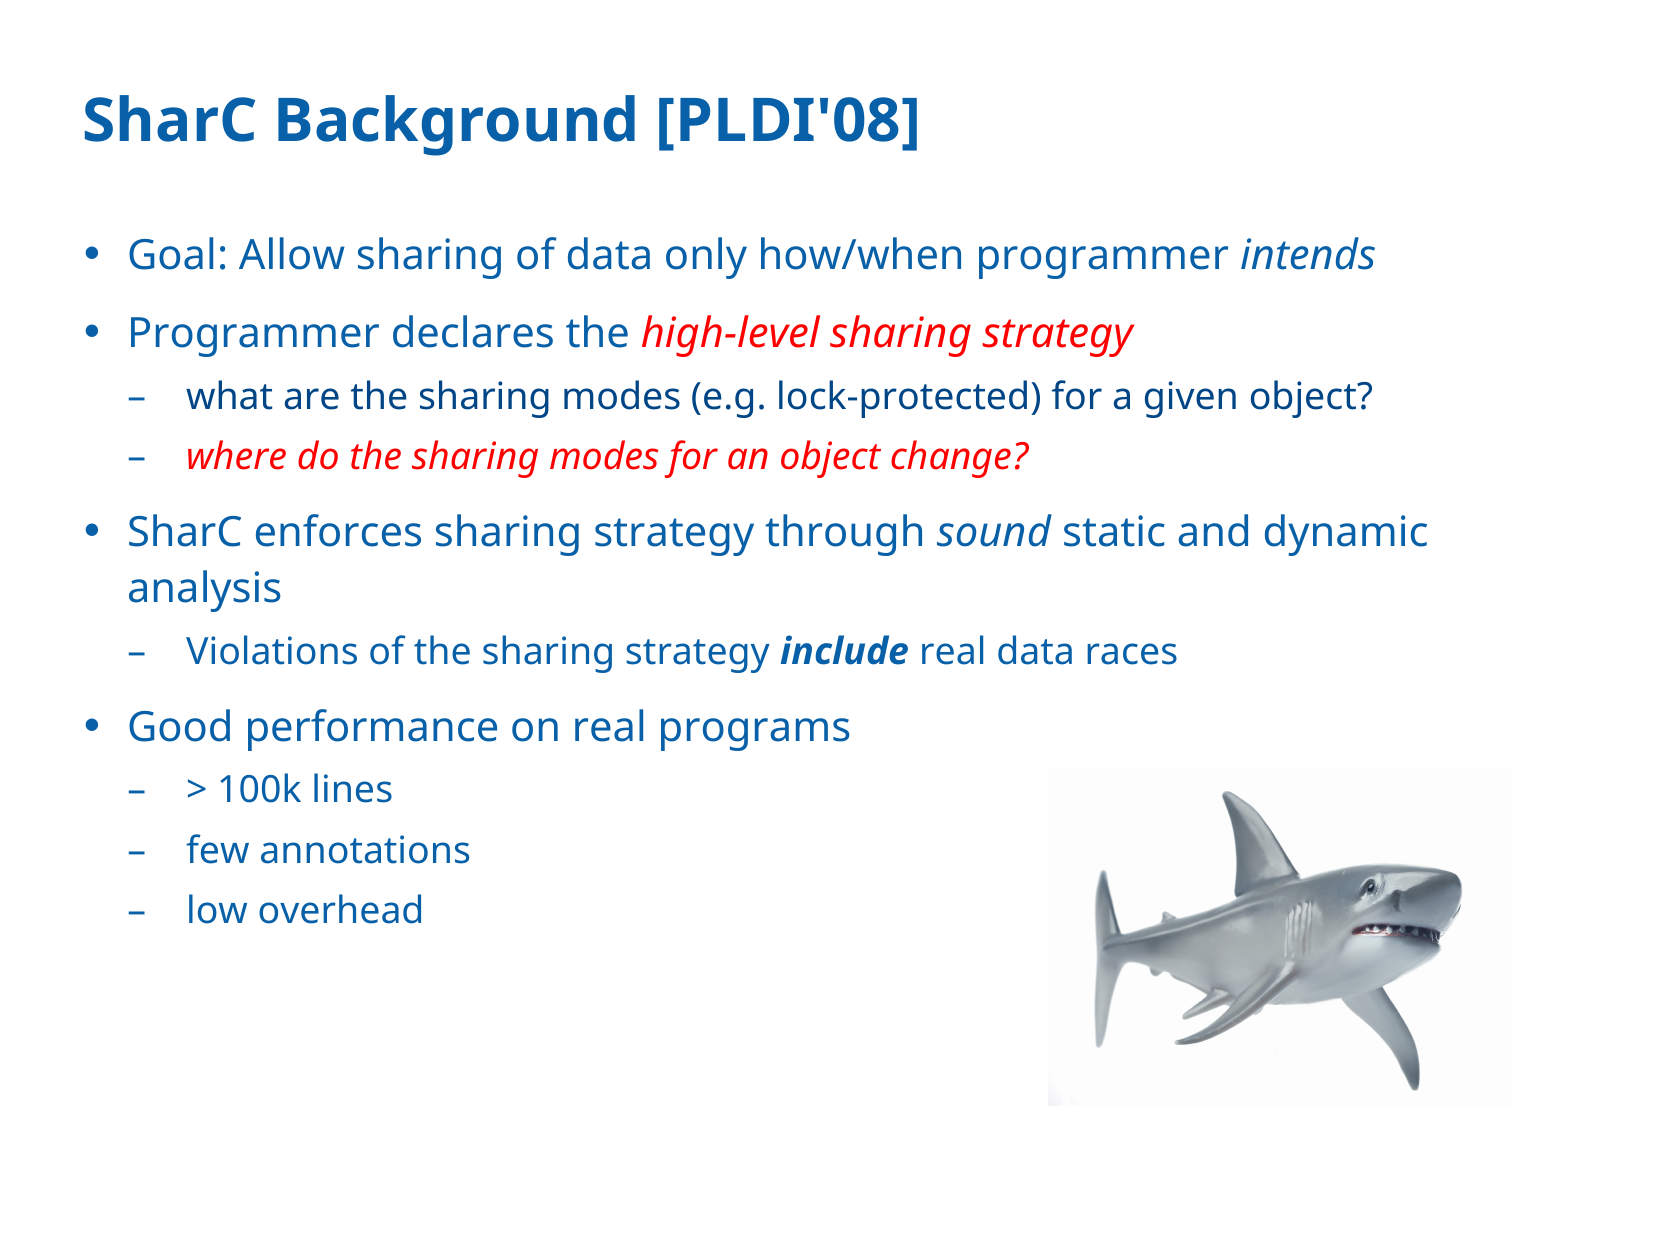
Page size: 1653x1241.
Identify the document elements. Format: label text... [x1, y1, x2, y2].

list Goal: Allow sharing of data only how/when programmer intends Programmer declares the high-level sharing strategy what are the sharing modes (e.g. lock-protected) for a given object? where do the sharing modes for an object change? SharC enforces sharing strategy through sound static and dynamic analysis Violations of the sharing strategy include real data races Good performance on real programs > 100k lines few annotations low overhead [82, 225, 1571, 1110]
title SharC Background [PLDI'08] [82, 49, 1571, 188]
picture [1048, 769, 1511, 1106]
